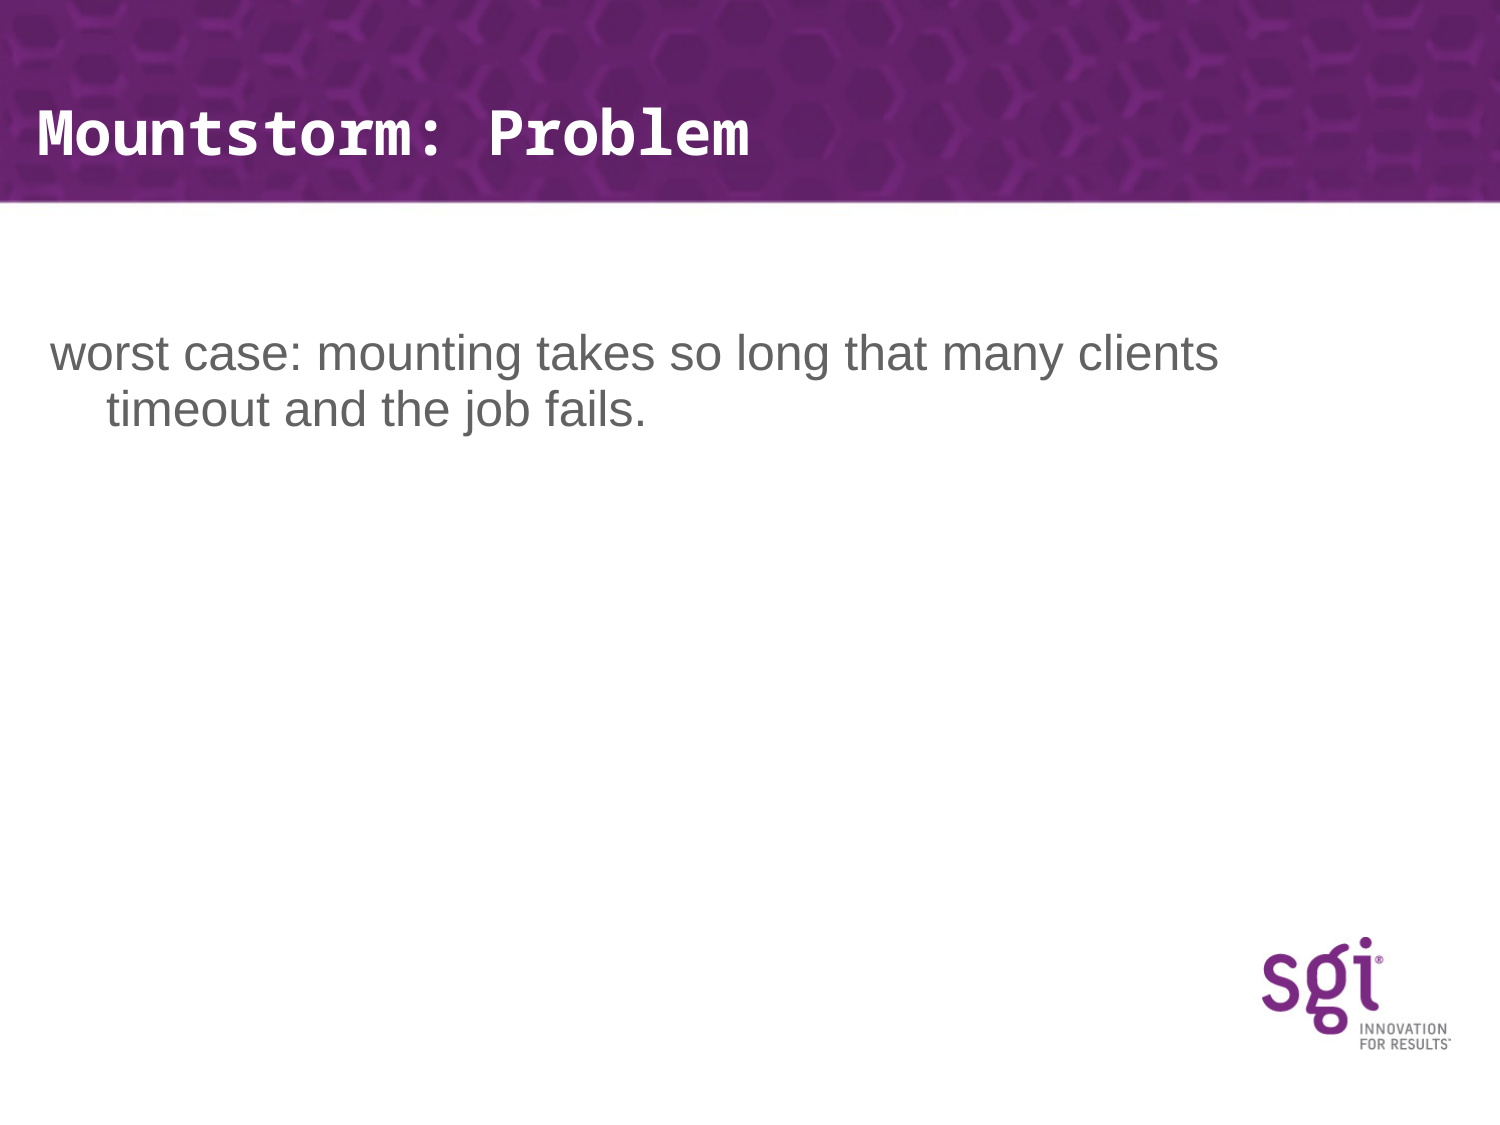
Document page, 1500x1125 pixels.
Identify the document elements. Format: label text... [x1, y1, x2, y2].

list worst case: mounting takes so long that many clients timeout and the job fails. [50, 324, 1326, 863]
picture [0, 0, 1500, 1050]
title Mountstorm: Problem [37, 37, 1313, 226]
